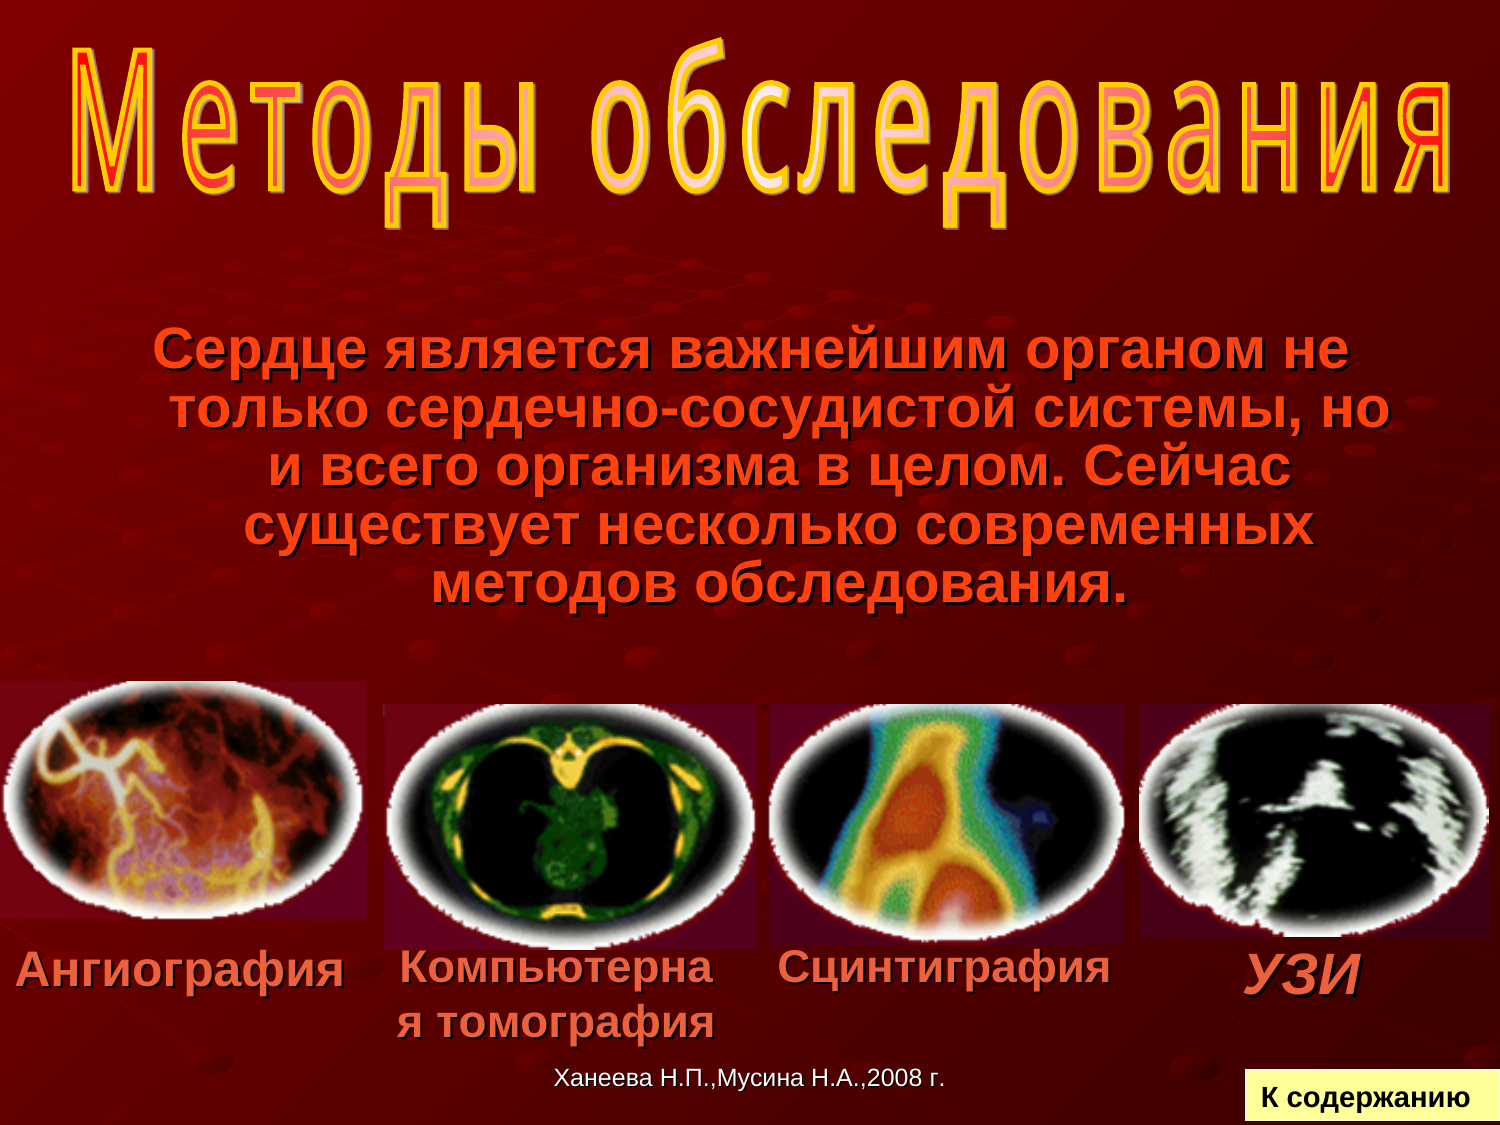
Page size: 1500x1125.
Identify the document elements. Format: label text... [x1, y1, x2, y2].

text_box Методы обследования [670, 40, 722, 191]
text_box УЗИ [1227, 937, 1376, 1015]
text_box Компьютерная томография [371, 928, 742, 1055]
text_box Методы обследования [521, 84, 531, 189]
text_box Методы обследования [1244, 84, 1293, 189]
text_box Методы обследования [387, 84, 444, 225]
text_box Методы обследования [184, 82, 233, 191]
text_box Ангиография [0, 928, 361, 1005]
text_box Методы обследования [1397, 84, 1445, 189]
text_box Методы обследования [945, 84, 1003, 225]
text_box Методы обследования [799, 84, 851, 191]
text_box Методы обследования [467, 84, 513, 189]
text_box Методы обследования [1323, 84, 1373, 189]
text_box Методы обследования [593, 82, 646, 191]
text_box Методы обследования [1101, 84, 1149, 189]
text_box Методы обследования [744, 82, 786, 191]
text_box Методы обследования [75, 50, 150, 189]
picture [1139, 704, 1489, 937]
picture [383, 704, 1129, 951]
text_box Методы обследования [1170, 83, 1216, 191]
text_box Сцинтиграфия [762, 945, 1127, 1000]
text_box Методы обследования [314, 82, 367, 191]
text_box Методы обследования [252, 84, 298, 189]
text_box К содержанию [1246, 1070, 1500, 1121]
text_box Методы обследования [1022, 82, 1074, 191]
picture [0, 681, 367, 924]
text_box Методы обследования [877, 82, 926, 191]
list Сердце является важнейшим органом не только сердечно-сосудистой системы, но и всего организма в целом. Сейчас существует несколько современных методов обследования. [76, 314, 1427, 720]
